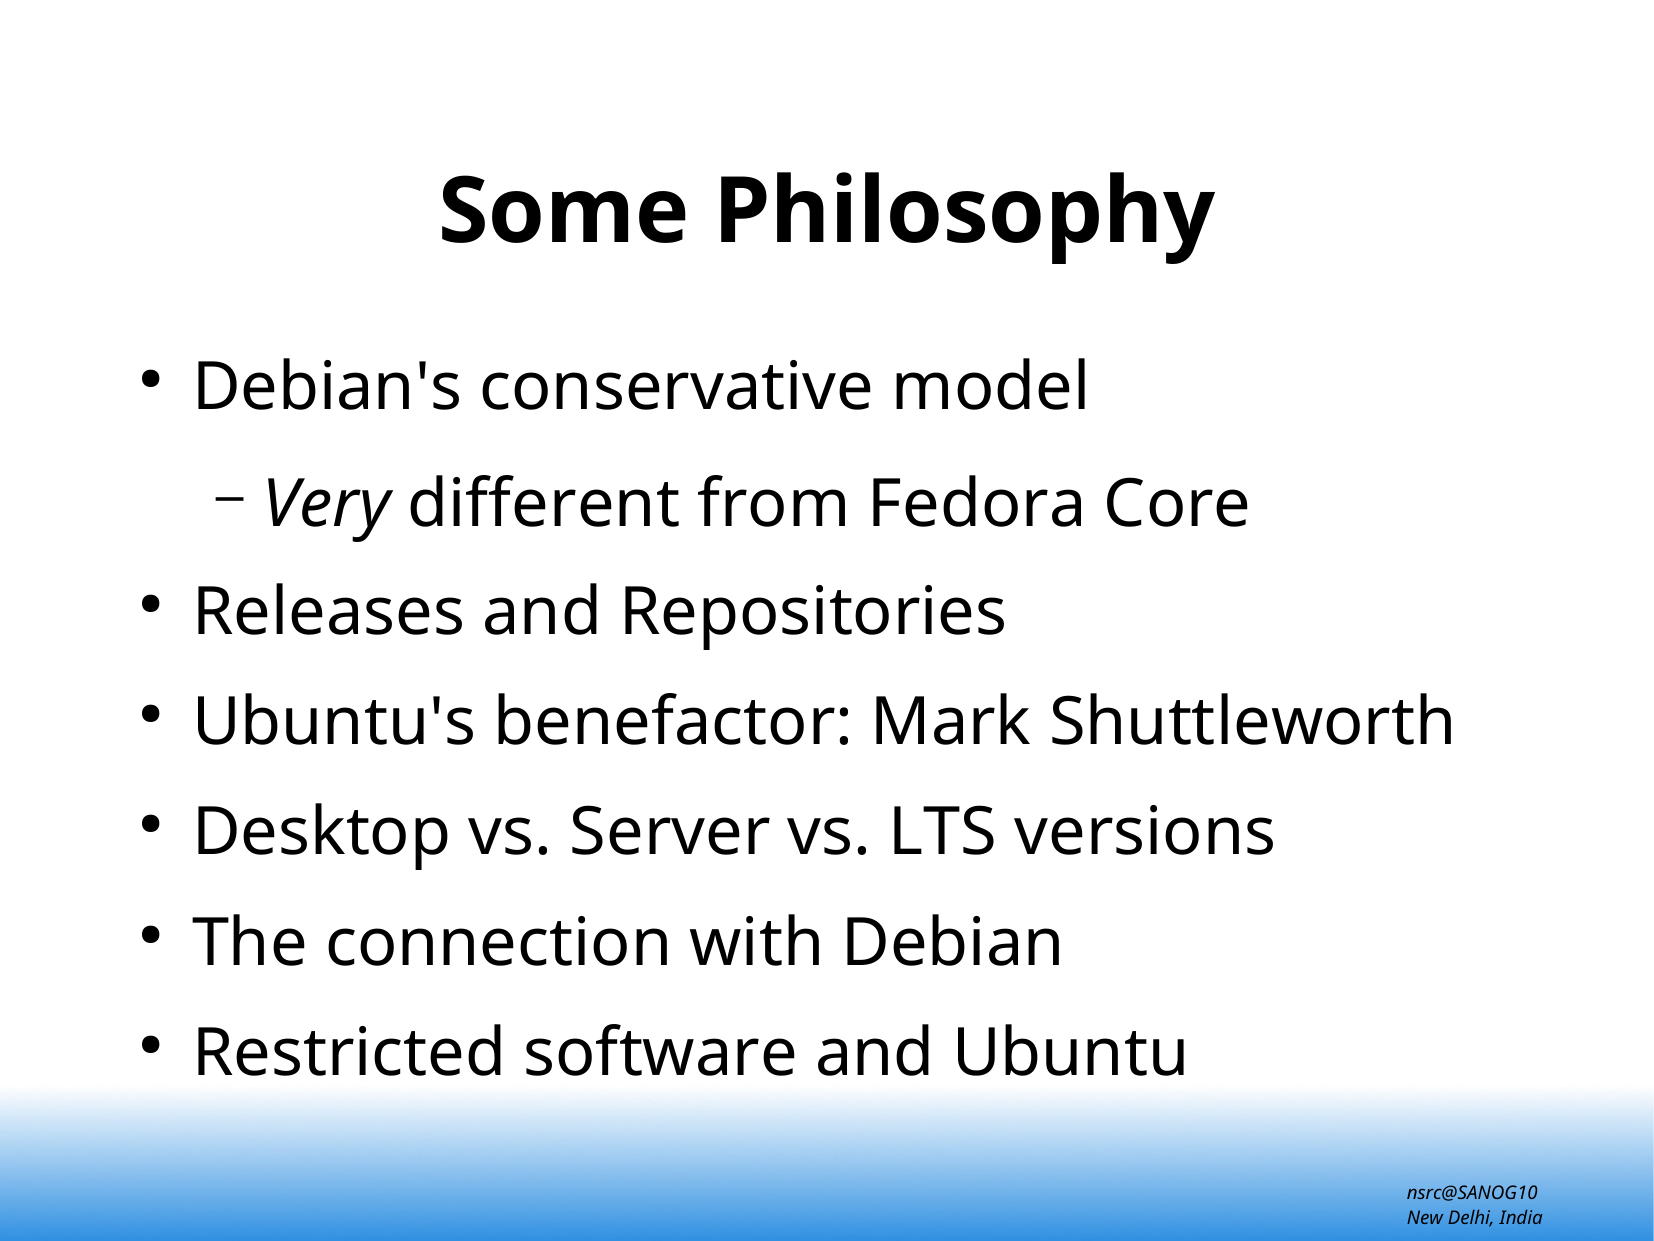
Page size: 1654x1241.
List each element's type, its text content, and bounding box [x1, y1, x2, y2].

title Some Philosophy [121, 102, 1534, 311]
list Debian's conservative model Very different from Fedora Core Releases and Repositories Ubuntu's benefactor: Mark Shuttleworth Desktop vs. Server vs. LTS versions The connection with Debian Restricted software and Ubuntu [121, 344, 1534, 1135]
picture [0, 1083, 1654, 1241]
